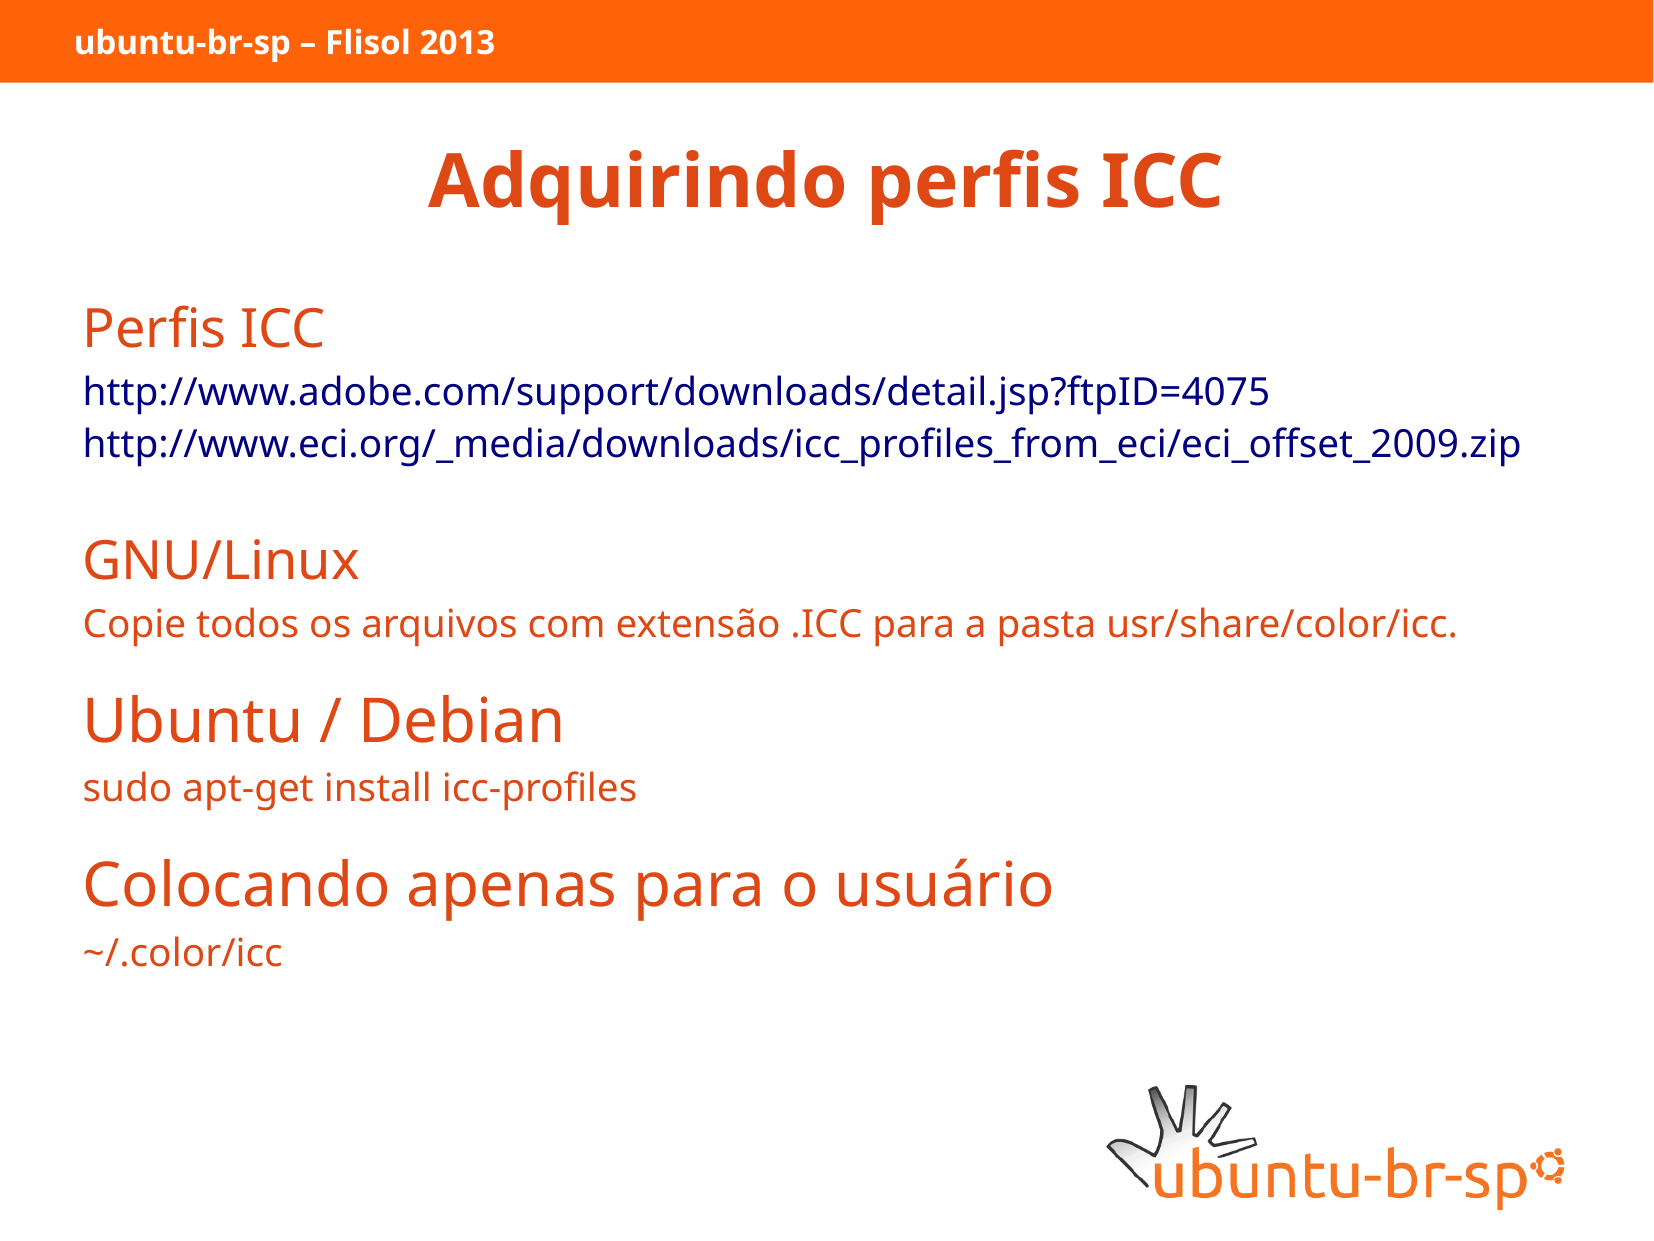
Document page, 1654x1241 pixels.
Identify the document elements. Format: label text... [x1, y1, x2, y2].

list Perfis ICC http://www.adobe.com/support/downloads/detail.jsp?ftpID=4075 http://www.eci.org/_media/downloads/icc_profiles_from_eci/eci_offset_2009.zip GNU/Linux Copie todos os arquivos com extensão .ICC para a pasta usr/share/color/icc. Ubuntu / Debian sudo apt-get install icc-profiles Colocando apenas para o usuário ~/.color/icc [82, 290, 1539, 1010]
picture [1098, 1080, 1571, 1216]
title Adquirindo perfis ICC [82, 120, 1571, 237]
